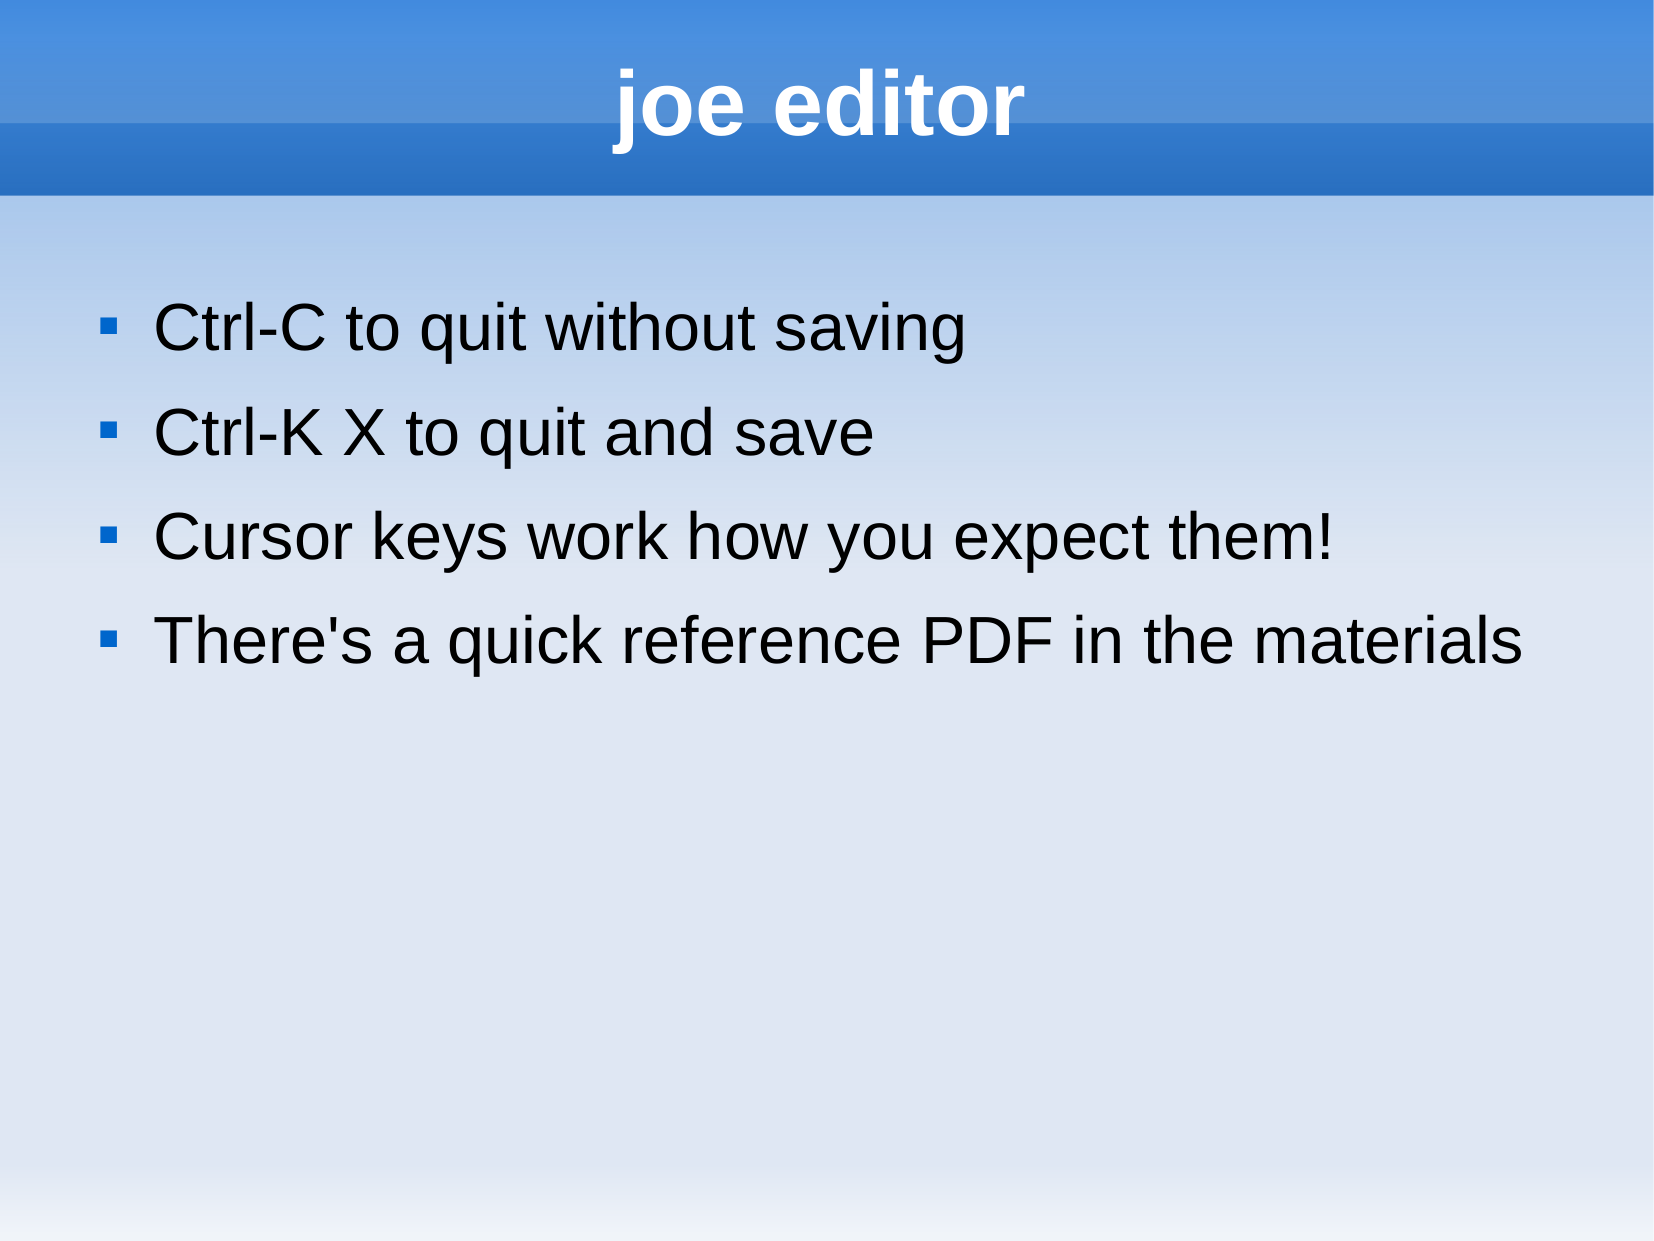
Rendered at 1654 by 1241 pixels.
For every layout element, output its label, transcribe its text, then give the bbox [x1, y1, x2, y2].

title joe editor [76, 7, 1565, 200]
picture [0, 0, 1654, 1241]
list Ctrl-C to quit without saving Ctrl-K X to quit and save Cursor keys work how you expect them! There's a quick reference PDF in the materials [82, 290, 1571, 1094]
